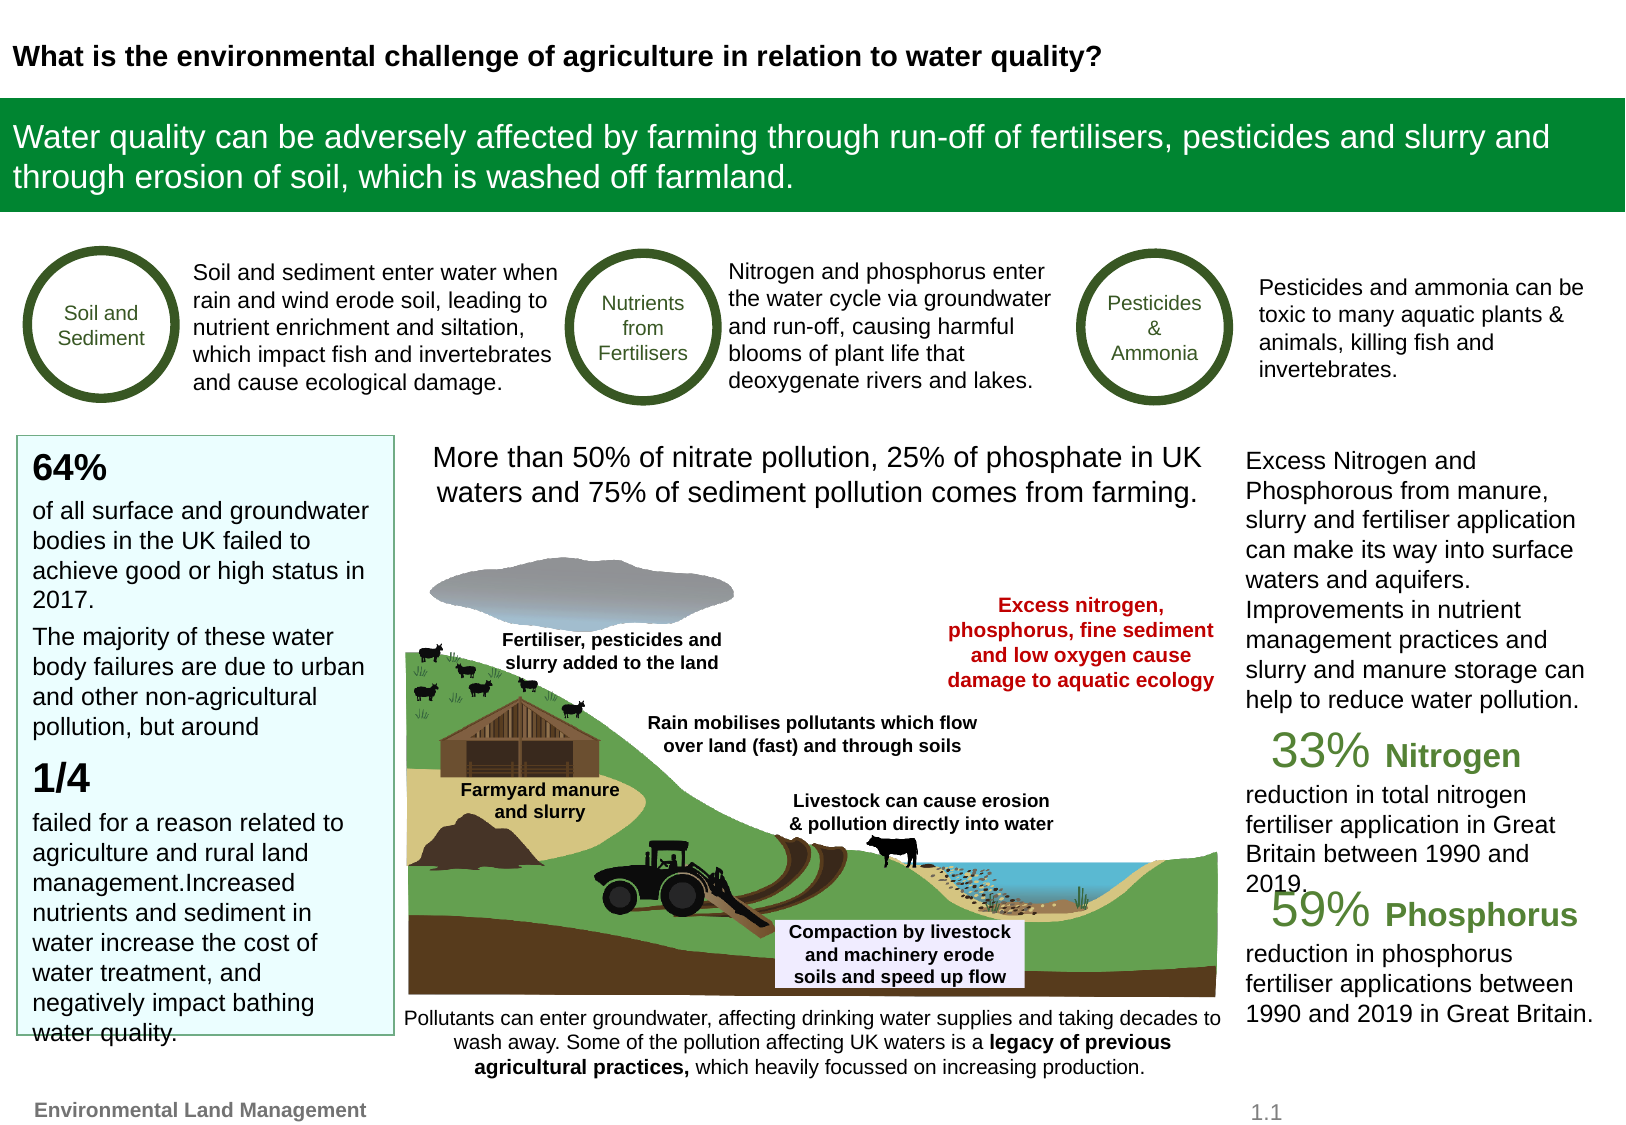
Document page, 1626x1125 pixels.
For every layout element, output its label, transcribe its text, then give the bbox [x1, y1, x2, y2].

text_box Rain mobilises pollutants which flow over land (fast) and through soils [629, 703, 996, 763]
text_box 64% of all surface and groundwater bodies in the UK failed to achieve good or high status in 2017. The majority of these water body failures are due to urban and other non-agricultural pollution, but around 1/4 failed for a reason related to agriculture and rural land management.Increased nutrients and sediment in water increase the cost of water treatment, and negatively impact bathing water quality. [17, 435, 394, 1036]
picture [402, 484, 1220, 996]
text_box Farmyard manure and slurry [435, 769, 645, 830]
text_box Excess Nitrogen and Phosphorous from manure, slurry and fertiliser application can make its way into surface waters and aquifers. Improvements in nutrient management practices and slurry and manure storage can help to reduce water pollution. [1230, 436, 1616, 710]
text_box Pesticides and ammonia can be toxic to many aquatic plants & animals, killing fish and invertebrates. [1243, 264, 1604, 381]
text_box reduction in phosphorus fertiliser applications between 1990 and 2019 in Great Britain. [1230, 870, 1616, 1038]
text_box Soil and sediment enter water when rain and wind erode soil, leading to nutrient enrichment and siltation, which impact fish and invertebrates and cause ecological damage. [177, 250, 583, 396]
text_box Nitrogen and phosphorus enter the water cycle via groundwater and run-off, causing harmful blooms of plant life that deoxygenate rivers and lakes. [713, 248, 1074, 365]
text_box 1.1 [1235, 1081, 1602, 1125]
text_box Fertiliser, pesticides and slurry added to the land [479, 620, 745, 681]
text_box Environmental Land Management [34, 1097, 367, 1122]
text_box Pollutants can enter groundwater, affecting drinking water supplies and taking decades to wash away. Some of the pollution affecting UK waters is a legacy of previous agricultural practices, which heavily focussed on increasing production. [385, 996, 1240, 1088]
text_box Livestock can cause erosion & pollution directly into water [771, 781, 1072, 841]
text_box Water quality can be adversely affected by farming through run-off of fertilisers, pesticides and slurry and through erosion of soil, which is washed off farmland. [0, 98, 1625, 212]
text_box Compaction by livestock and machinery erode soils and speed up flow [775, 919, 1025, 988]
text_box More than 50% of nitrate pollution, 25% of phosphate in UK waters and 75% of sediment pollution comes from farming. [380, 430, 1256, 517]
text_box Soil and Sediment [27, 250, 175, 399]
text_box What is the environmental challenge of agriculture in relation to water quality? [0, 29, 1122, 98]
text_box Excess nitrogen, phosphorus, fine sediment and low oxygen cause damage to aquatic ecology [921, 584, 1230, 701]
text_box reduction in total nitrogen fertiliser application in Great Britain between 1990 and 2019. [1230, 710, 1616, 870]
text_box Pesticides & Ammonia [1080, 253, 1229, 401]
text_box Nutrients from Fertilisers [569, 253, 713, 401]
